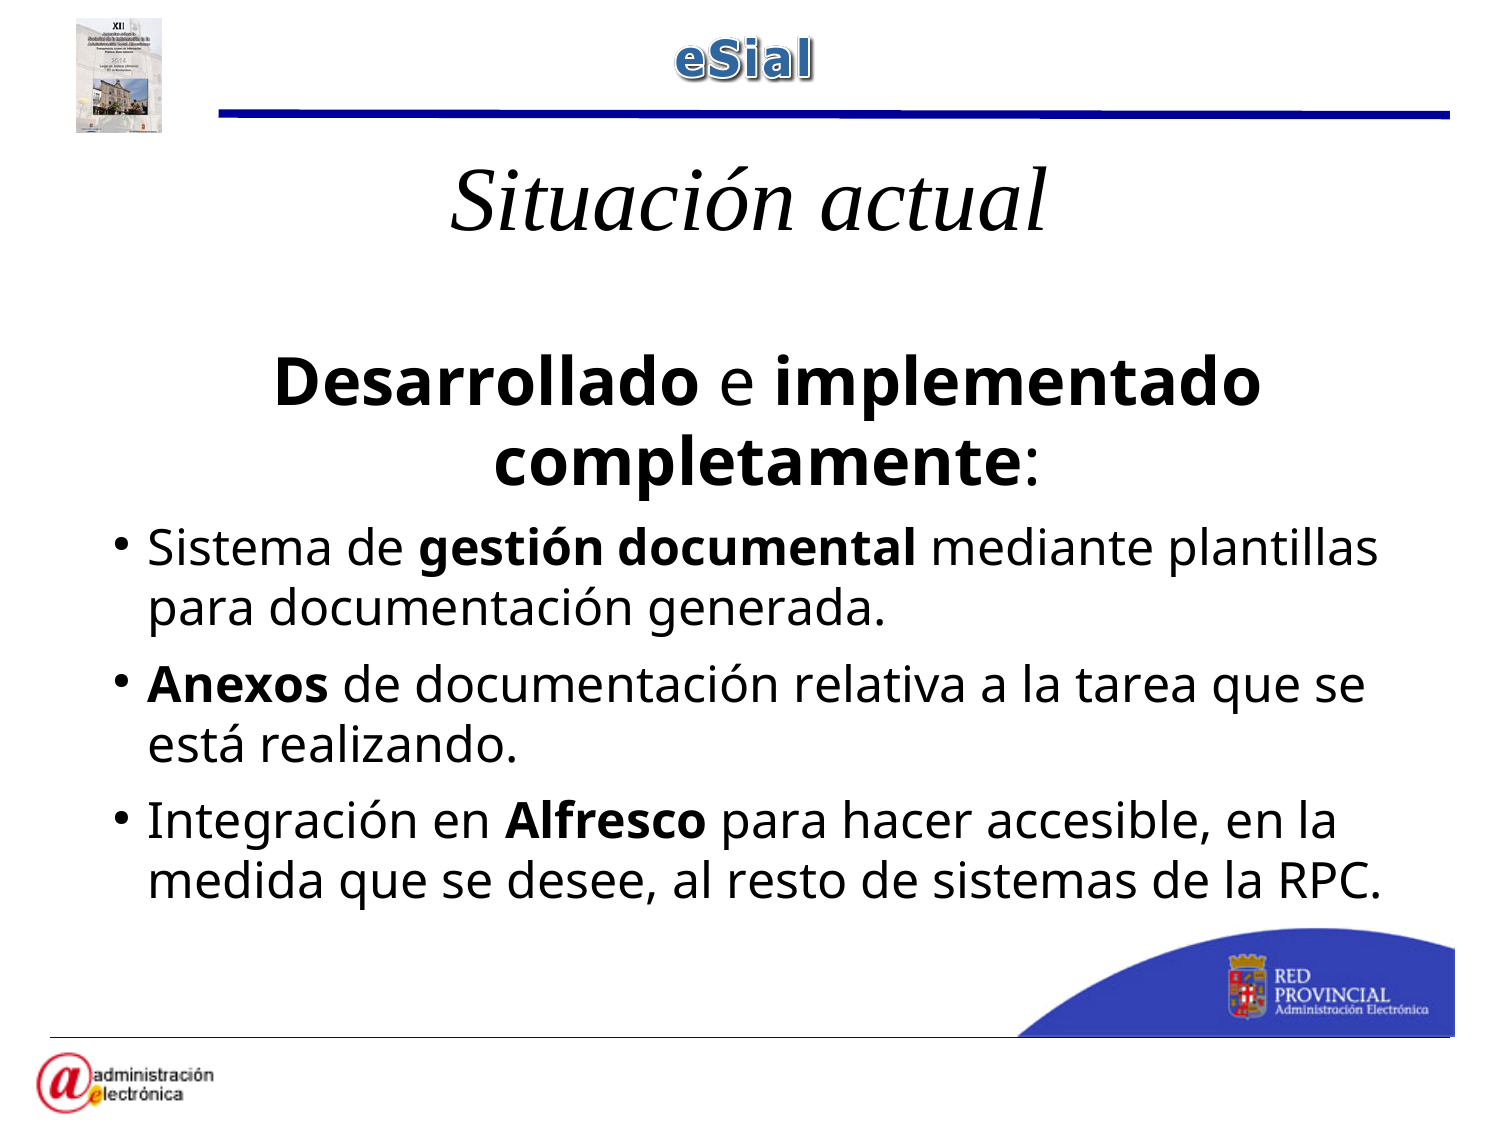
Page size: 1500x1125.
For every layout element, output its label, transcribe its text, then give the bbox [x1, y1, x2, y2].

picture [673, 35, 815, 83]
picture [76, 18, 162, 133]
picture [35, 1032, 223, 1116]
subtitle Desarrollado e implementado completamente: Sistema de gestión documental mediante plantillas para documentación generada. Anexos de documentación relativa a la tarea que se está realizando. Integración en Alfresco para hacer accesible, en la medida que se desee, al resto de sistemas de la RPC. [112, 309, 1388, 1016]
title Situación actual [112, 99, 1388, 288]
picture [1011, 922, 1455, 1037]
